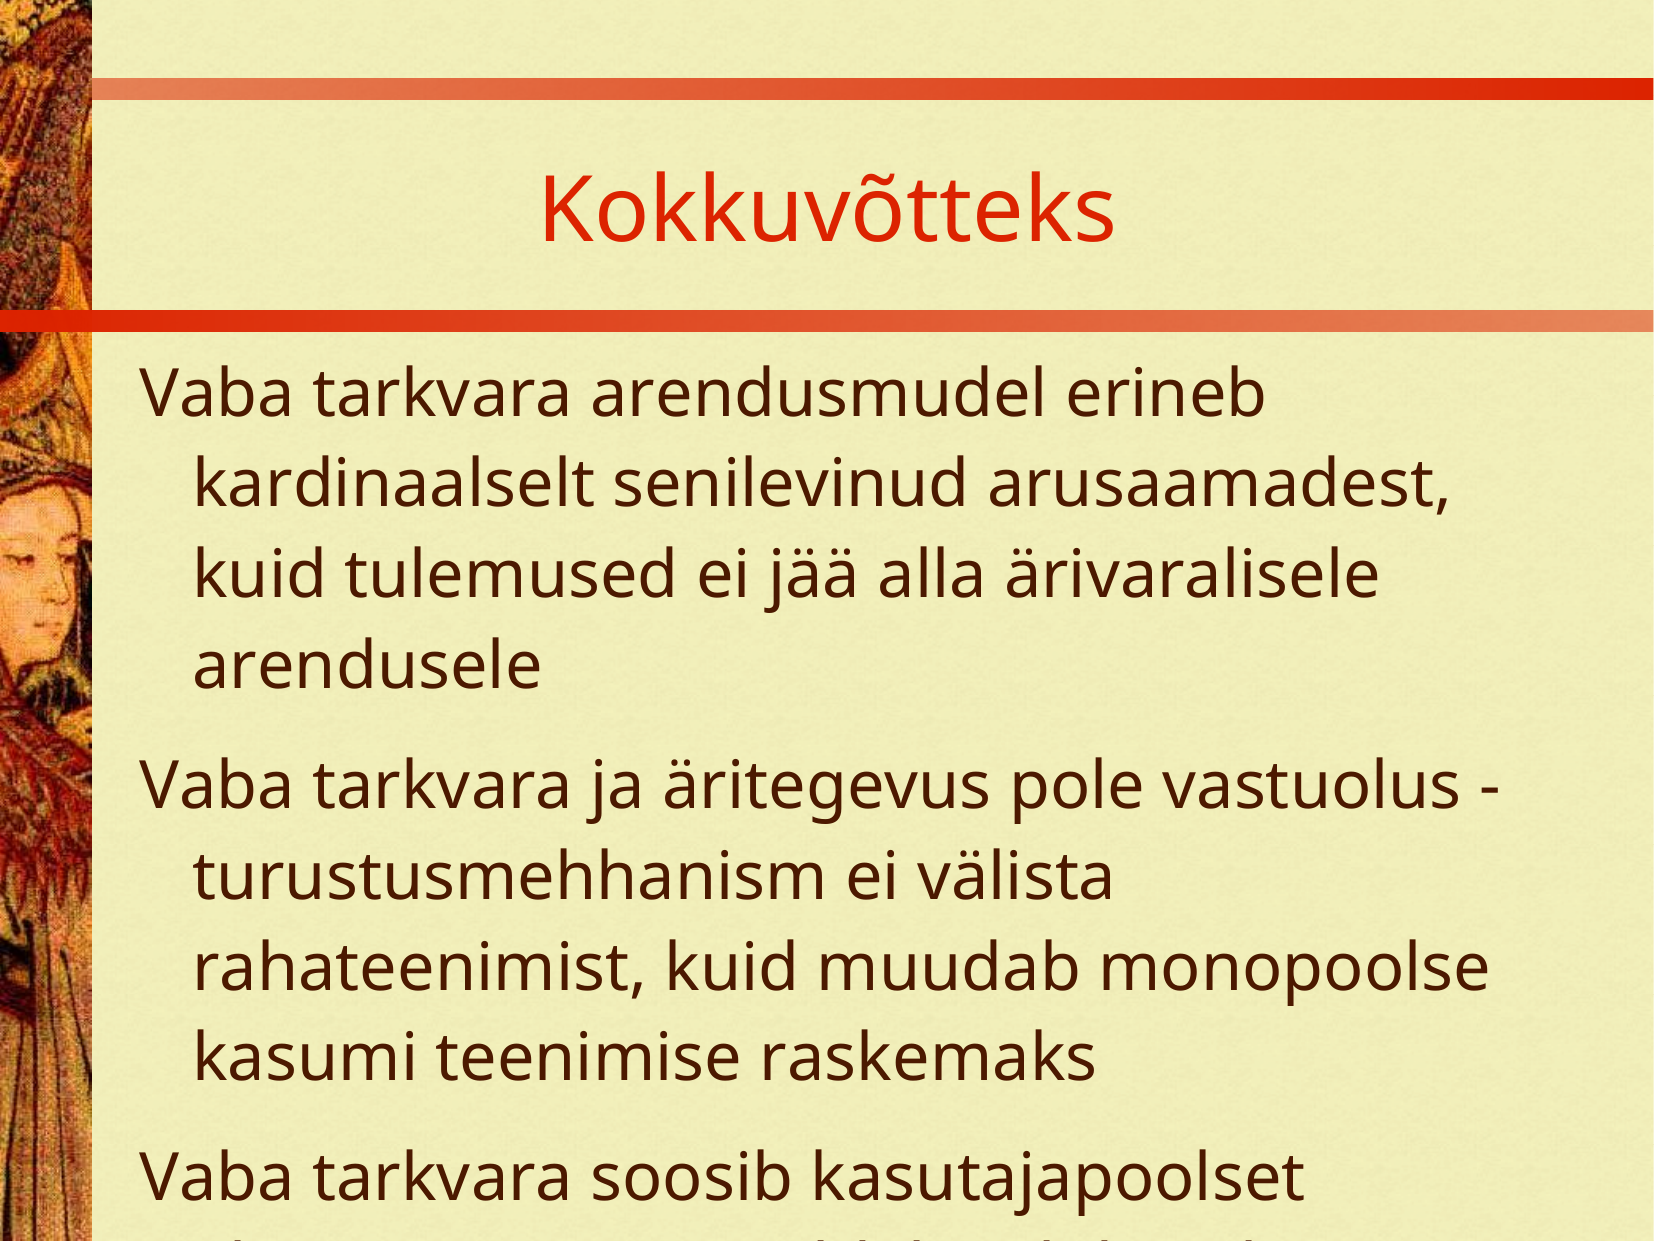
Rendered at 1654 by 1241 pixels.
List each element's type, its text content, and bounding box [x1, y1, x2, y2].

title Kokkuvõtteks [121, 102, 1534, 311]
picture [0, 0, 1654, 310]
list Vaba tarkvara arendusmudel erineb kardinaalselt senilevinud arusaamadest, kuid tulemused ei jää alla ärivaralisele arendusele Vaba tarkvara ja äritegevus pole vastuolus - turustusmehhanism ei välista rahateenimist, kuid muudab monopoolse kasumi teenimise raskemaks Vaba tarkvara soosib kasutajapoolset algatust ning võimaldab valida sobiva teenusemudeli [121, 344, 1534, 1127]
picture [0, 332, 1654, 1241]
